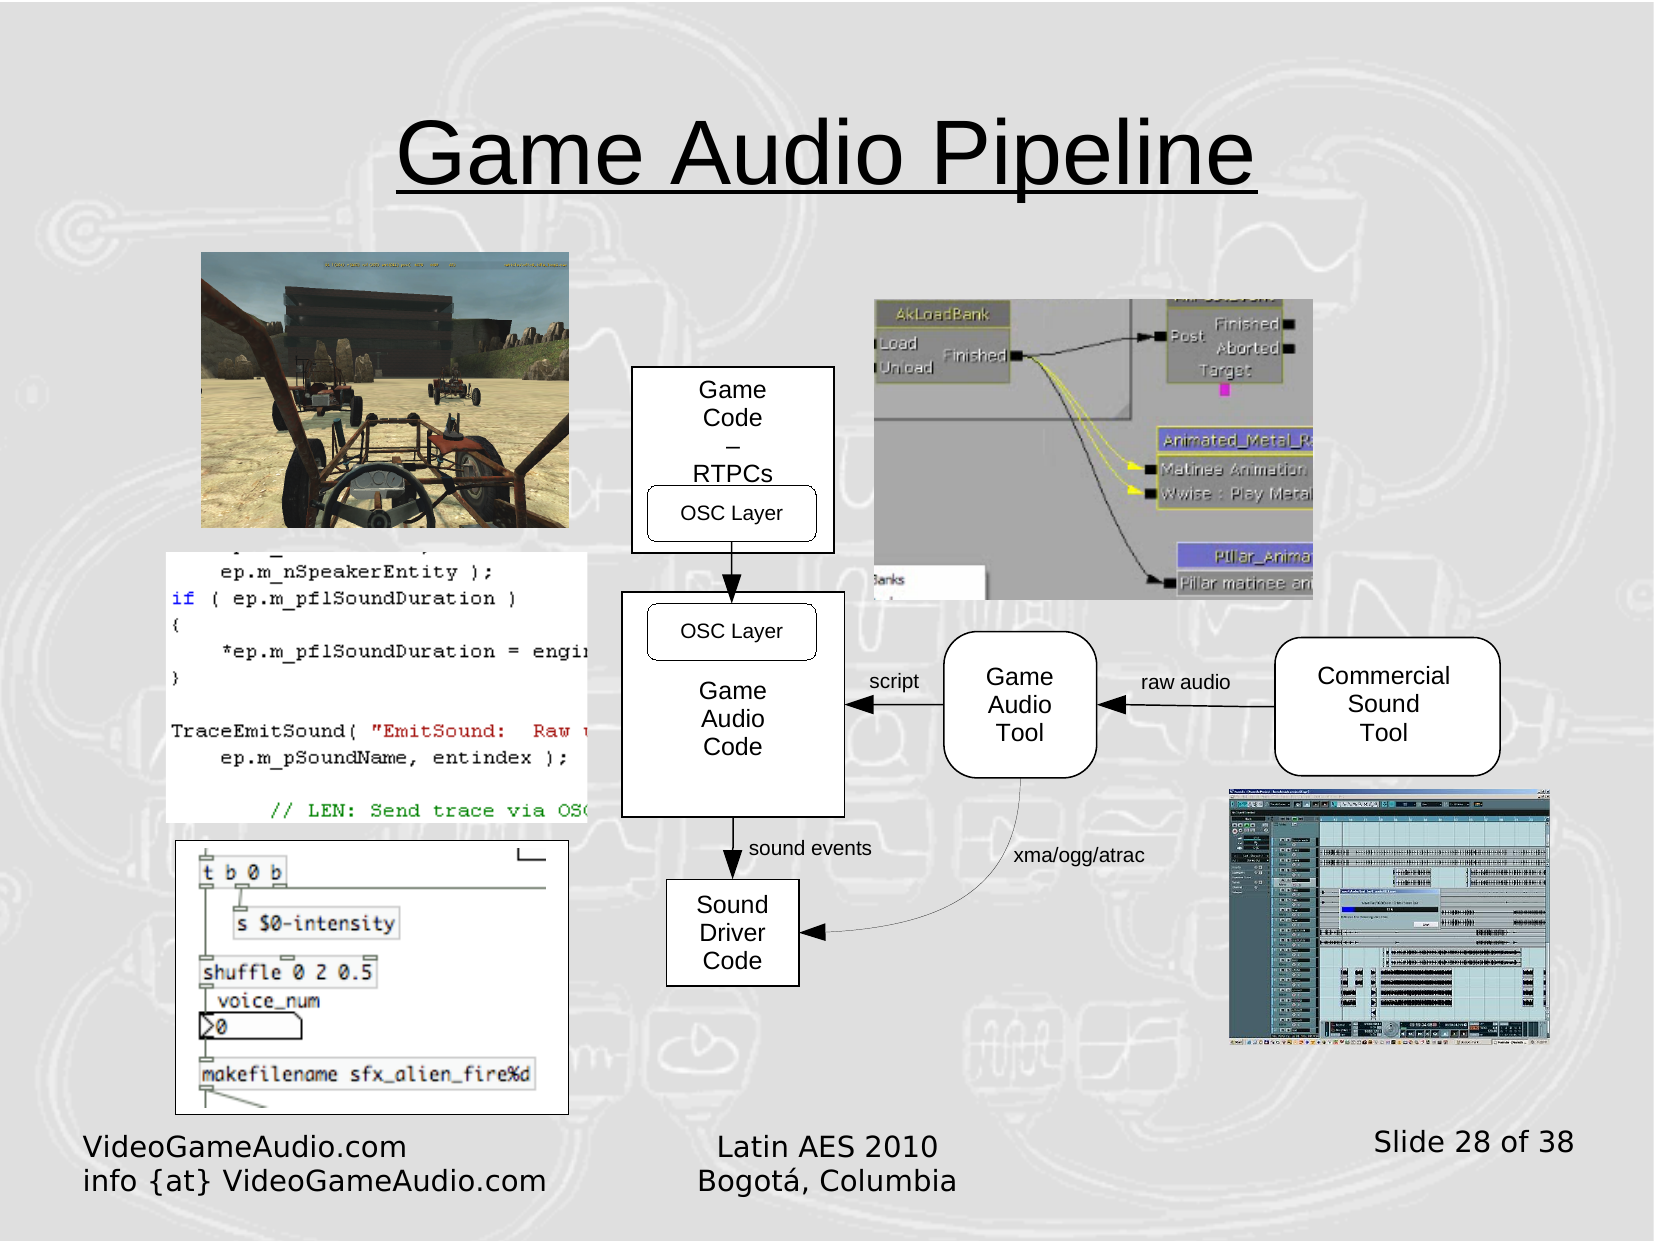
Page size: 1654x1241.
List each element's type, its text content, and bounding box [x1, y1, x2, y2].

title Game Audio Pipeline [82, 49, 1571, 257]
text_box Game Audio Tool [954, 645, 1086, 764]
text_box [1275, 637, 1501, 776]
text_box Sound Driver Code [666, 879, 799, 987]
text_box Commercial Sound Tool [1283, 645, 1485, 763]
text_box [943, 631, 1097, 778]
text_box OSC Layer [647, 485, 817, 542]
text_box [175, 840, 569, 1115]
text_box OSC Layer [647, 603, 817, 661]
picture [0, 2, 1654, 1241]
text_box Game Code – RTPCs [632, 367, 834, 553]
text_box Game Audio Code [621, 592, 845, 818]
